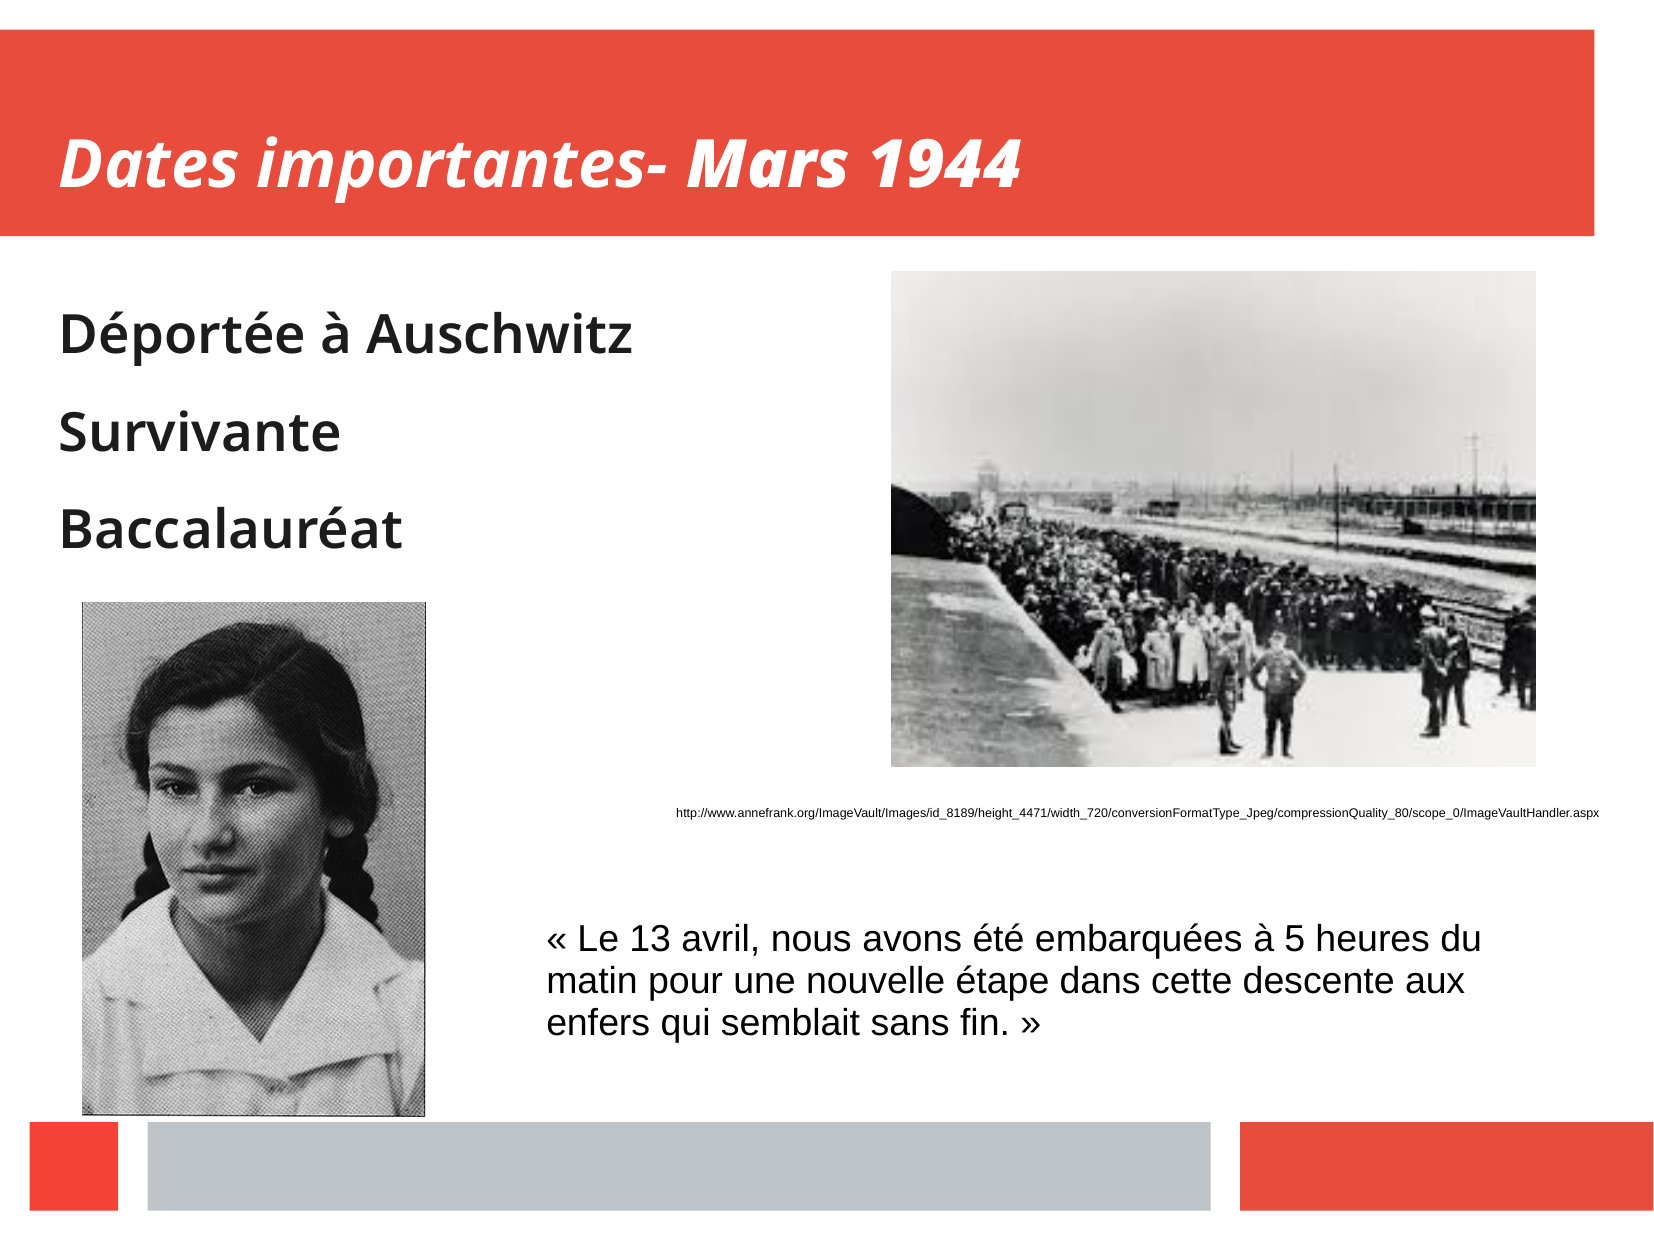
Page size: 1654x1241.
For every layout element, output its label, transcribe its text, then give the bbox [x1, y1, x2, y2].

text_box http://www.annefrank.org/ImageVault/Images/id_8189/height_4471/width_720/conversionFormatType_Jpeg/compressionQuality_80/scope_0/ImageVaultHandler.aspx [661, 798, 1654, 898]
list Déportée à Auschwitz Survivante Baccalauréat [59, 295, 1565, 1063]
title Dates importantes- Mars 1944 [59, 59, 1595, 207]
picture [82, 602, 426, 1117]
text_box « Le 13 avril, nous avons été embarquées à 5 heures du matin pour une nouvelle étape dans cette descente aux enfers qui semblait sans fin. » [531, 910, 1561, 1052]
picture [891, 271, 1536, 767]
